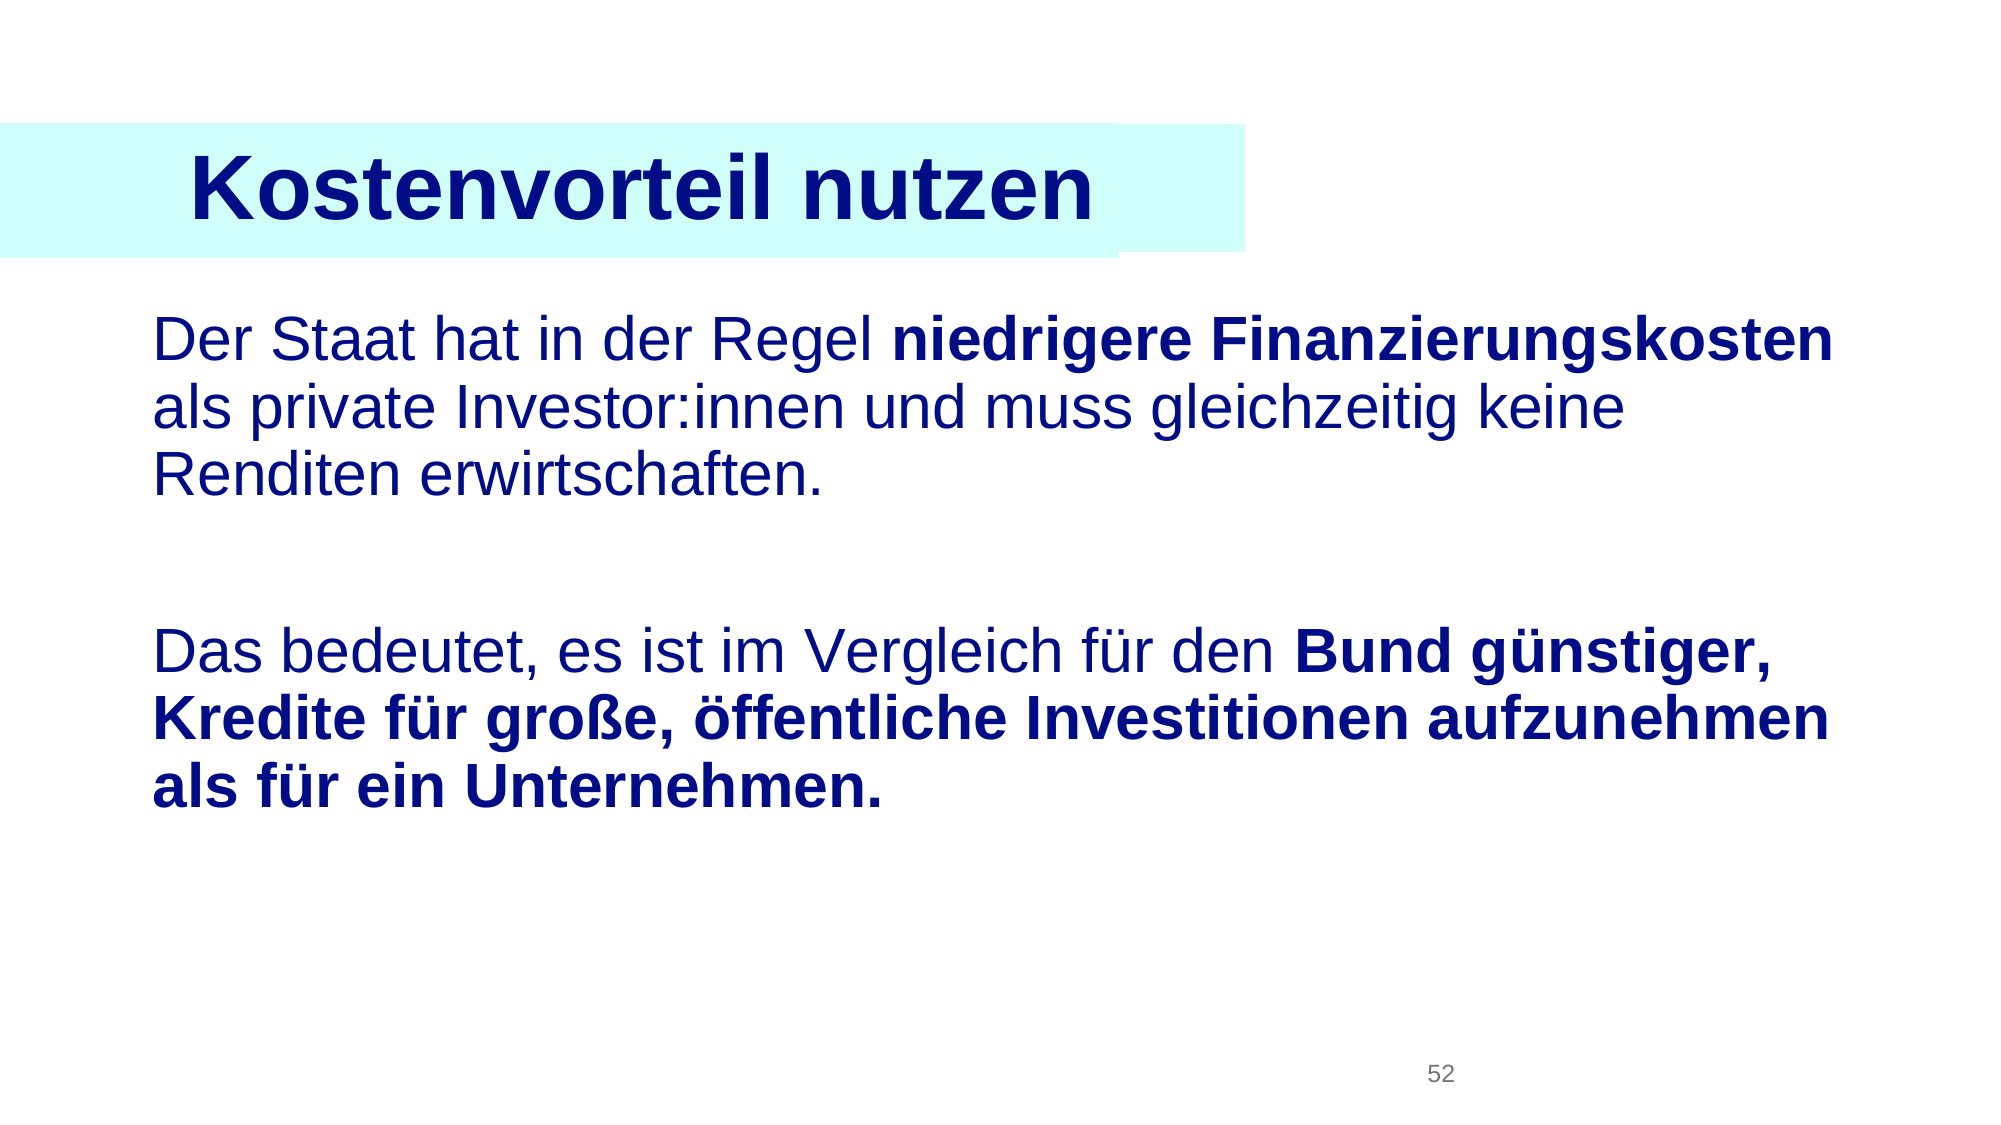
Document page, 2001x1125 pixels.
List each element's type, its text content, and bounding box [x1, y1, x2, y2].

text_box [0, 124, 1245, 252]
list Der Staat hat in der Regel niedrigere Finanzierungskosten als private Investor:innen und muss gleichzeitig keine Renditen erwirtschaften. Das bedeutet, es ist im Vergleich für den Bund günstiger, Kredite für große, öffentliche Investitionen aufzunehmen als für ein Unternehmen. [137, 299, 1863, 1014]
list Kostenvorteil nutzen [137, 129, 1863, 258]
